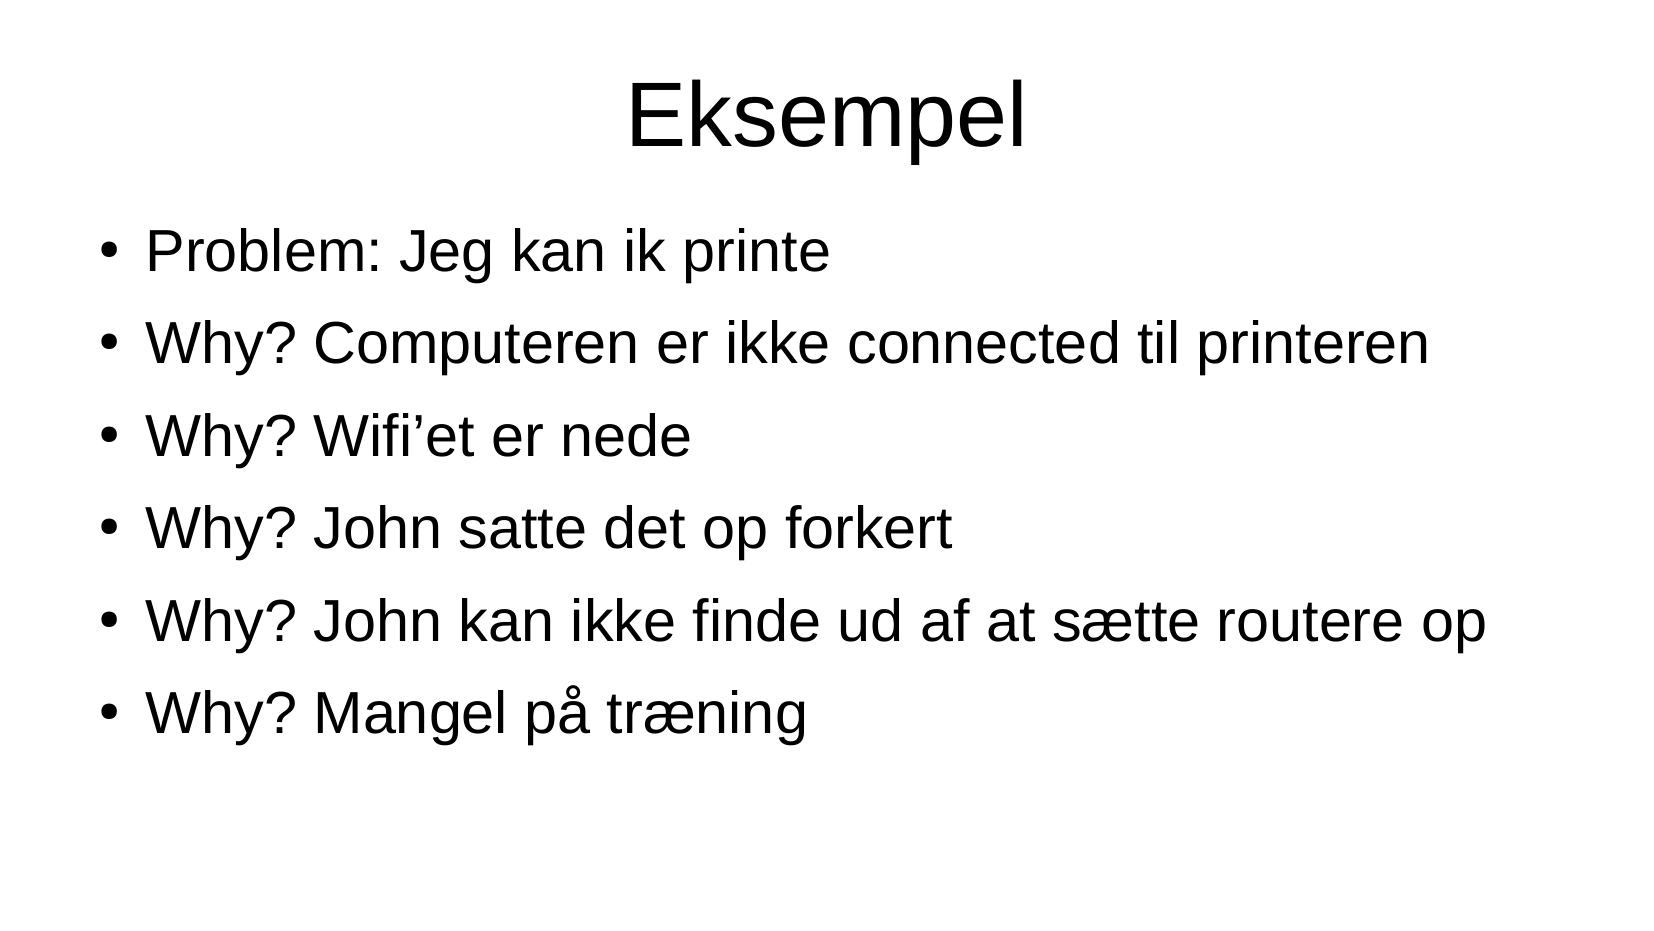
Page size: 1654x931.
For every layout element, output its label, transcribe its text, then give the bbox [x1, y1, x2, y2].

title Eksempel [82, 37, 1571, 193]
list Problem: Jeg kan ik printe Why? Computeren er ikke connected til printeren Why? Wifi’et er nede Why? John satte det op forkert Why? John kan ikke finde ud af at sætte routere op Why? Mangel på træning [82, 217, 1571, 758]
